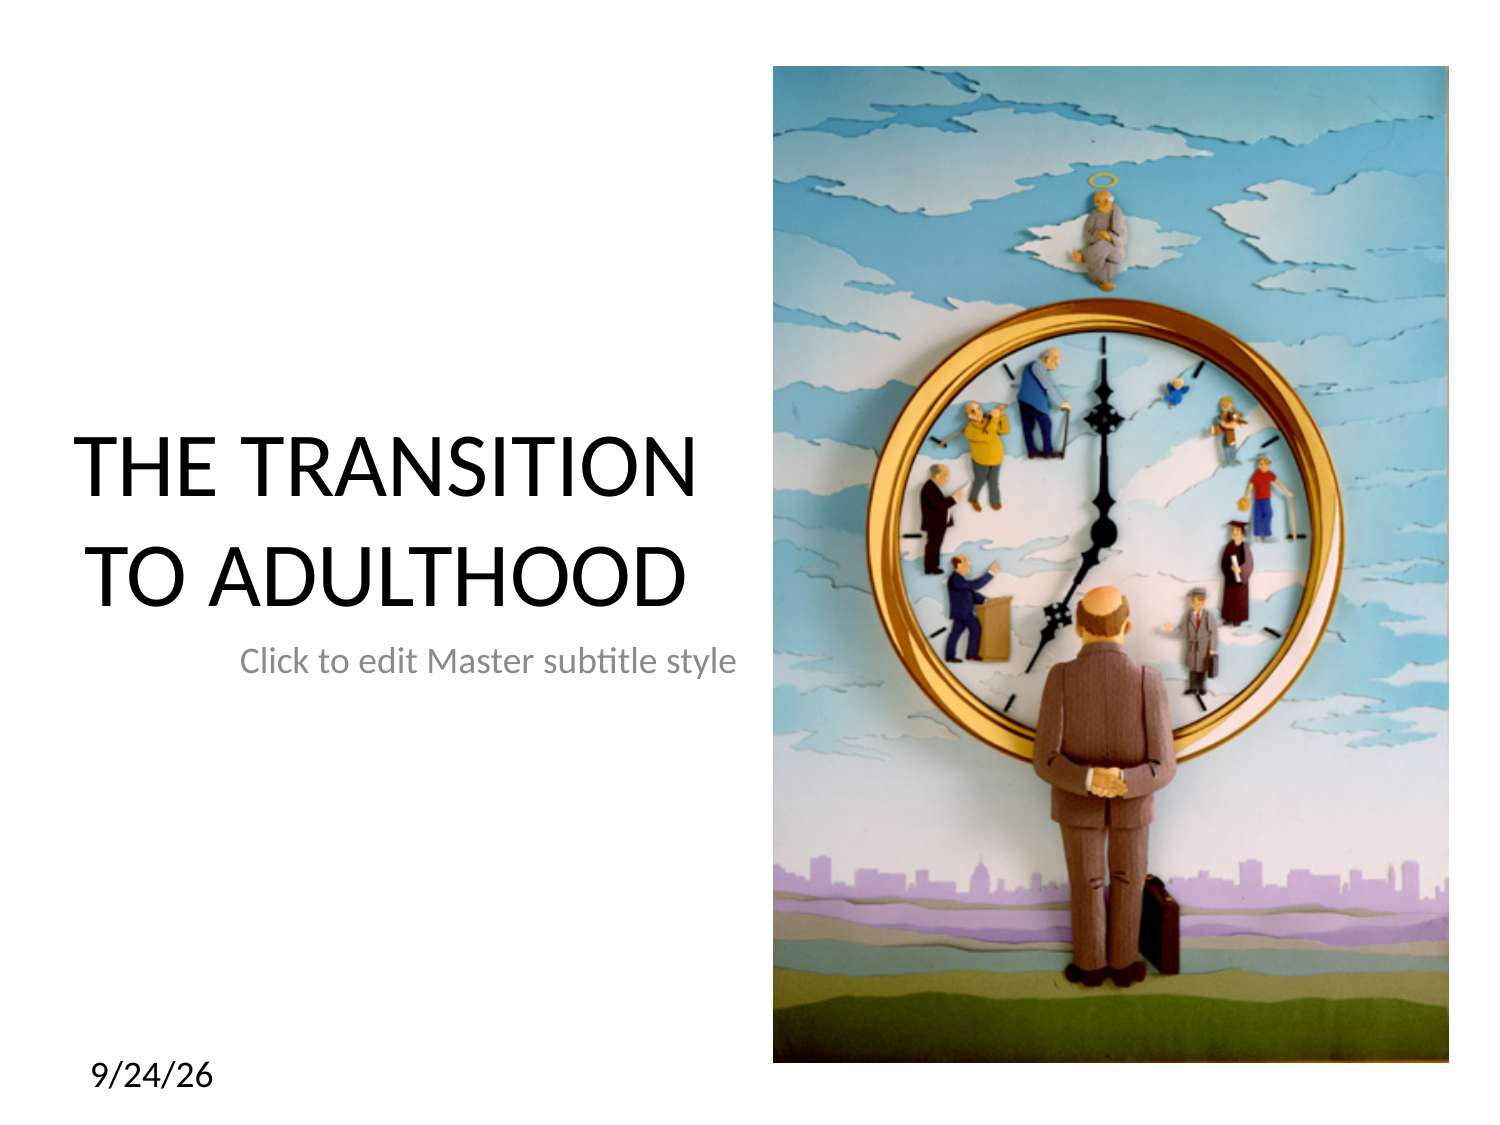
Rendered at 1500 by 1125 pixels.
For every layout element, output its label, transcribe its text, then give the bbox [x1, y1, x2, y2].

picture [773, 66, 1449, 1063]
text_box 11/5/2020 [75, 1042, 425, 1103]
title THE TRANSITION TO ADULTHOOD [29, 101, 744, 929]
